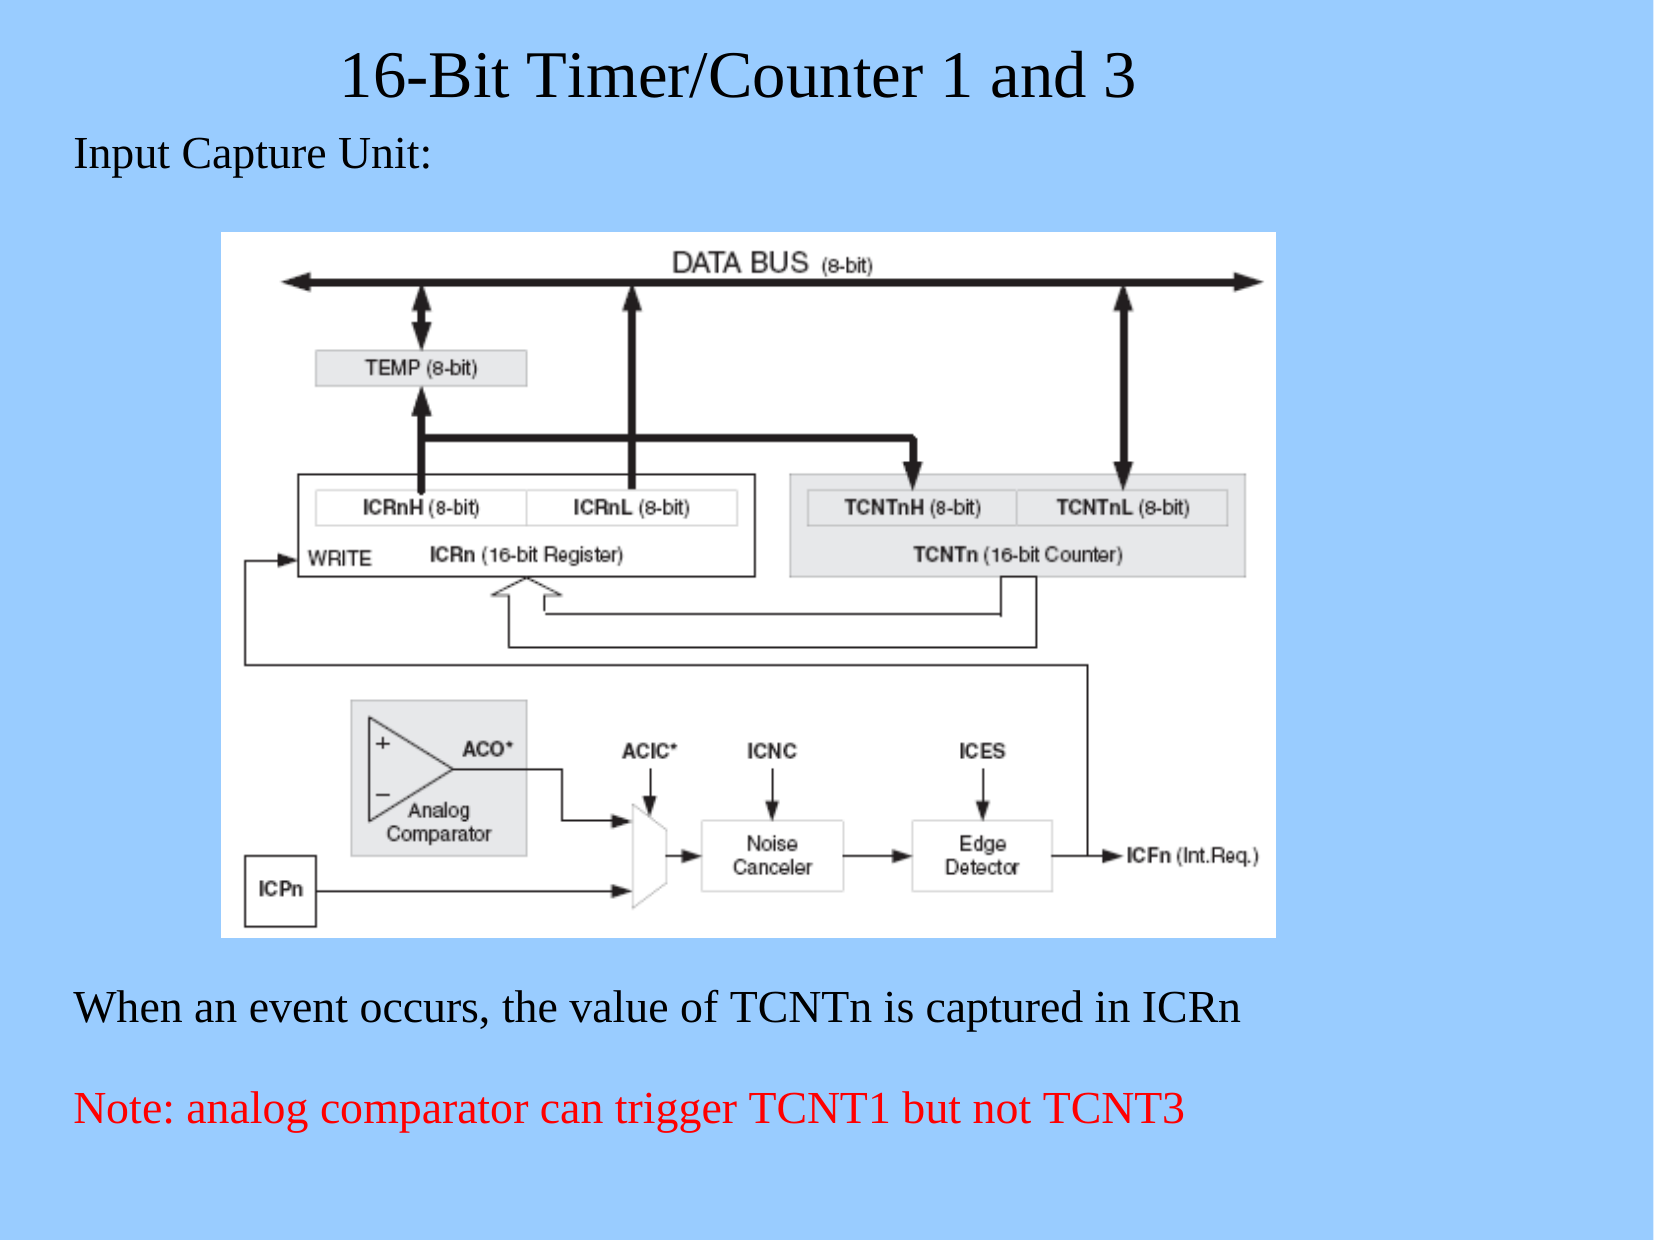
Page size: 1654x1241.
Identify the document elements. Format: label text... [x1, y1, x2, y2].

text_box [82, 212, 1549, 826]
text_box 16-Bit Timer/Counter 1 and 3 [339, 38, 1201, 113]
text_box Input Capture Unit: When an event occurs, the value of TCNTn is captured in ICRn Note: analog comparator can trigger TCNT1 but not TCNT3 [73, 128, 1574, 1201]
picture [221, 232, 1276, 938]
